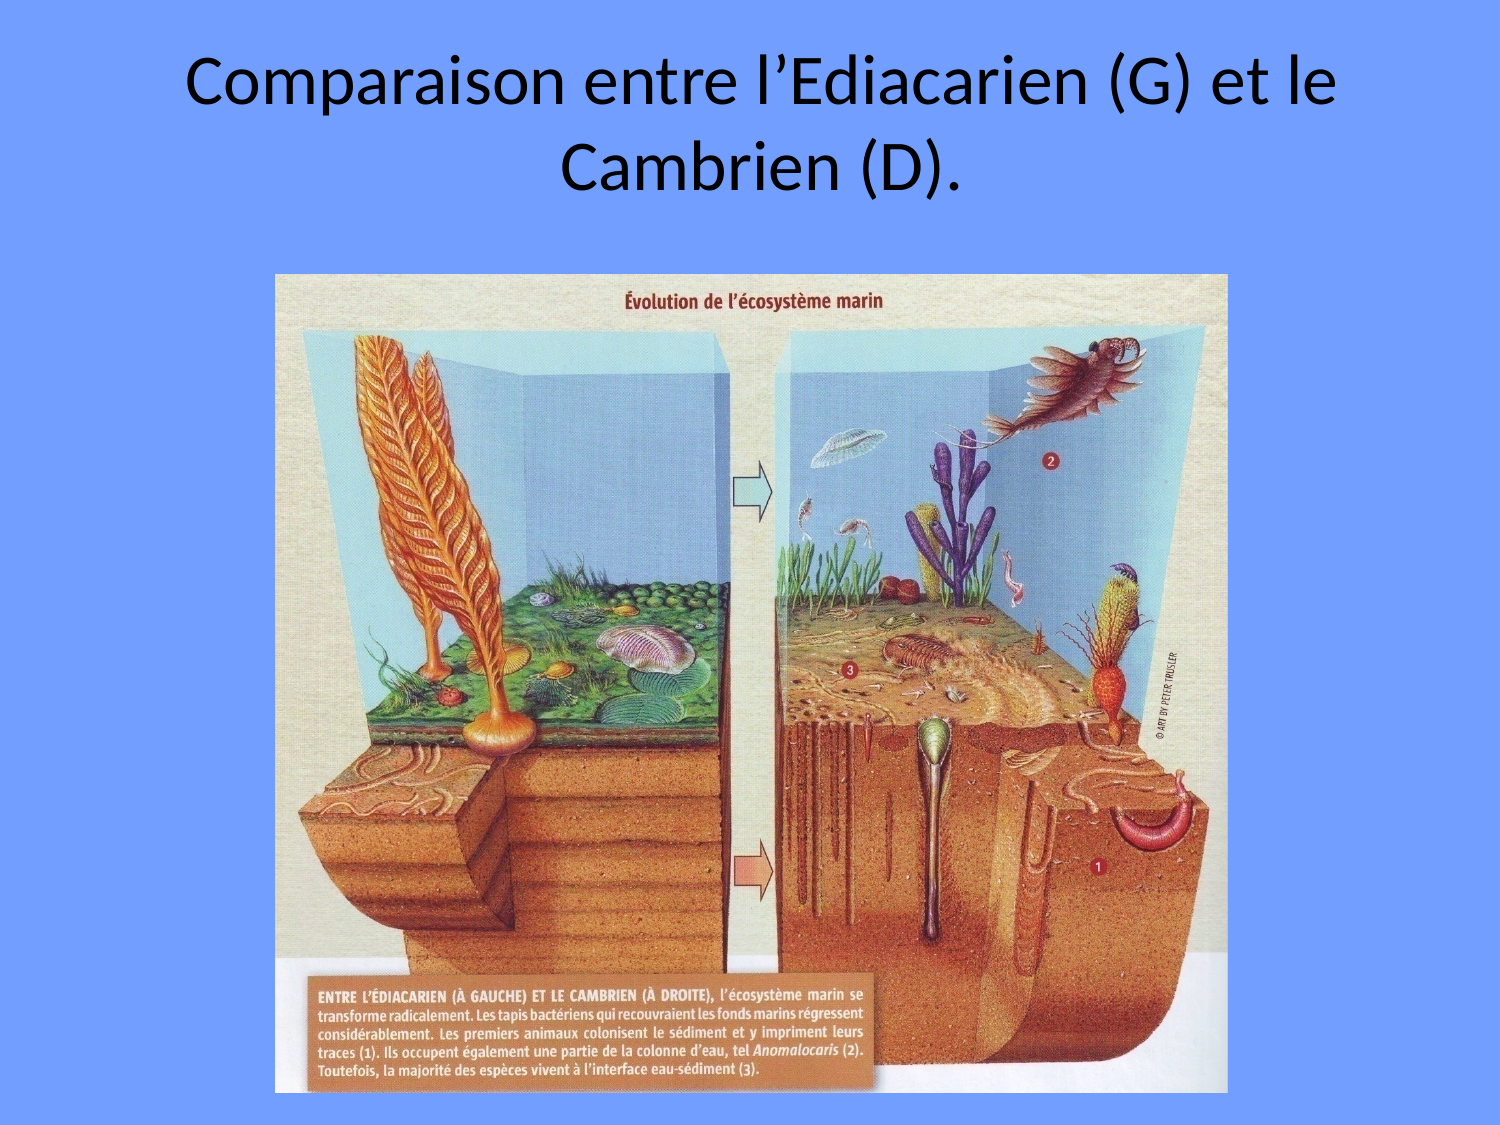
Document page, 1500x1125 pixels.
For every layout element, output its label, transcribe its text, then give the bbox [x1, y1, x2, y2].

picture [275, 274, 1228, 1093]
text_box Comparaison entre l’Ediacarien (G) et le Cambrien (D). [124, 24, 1400, 213]
